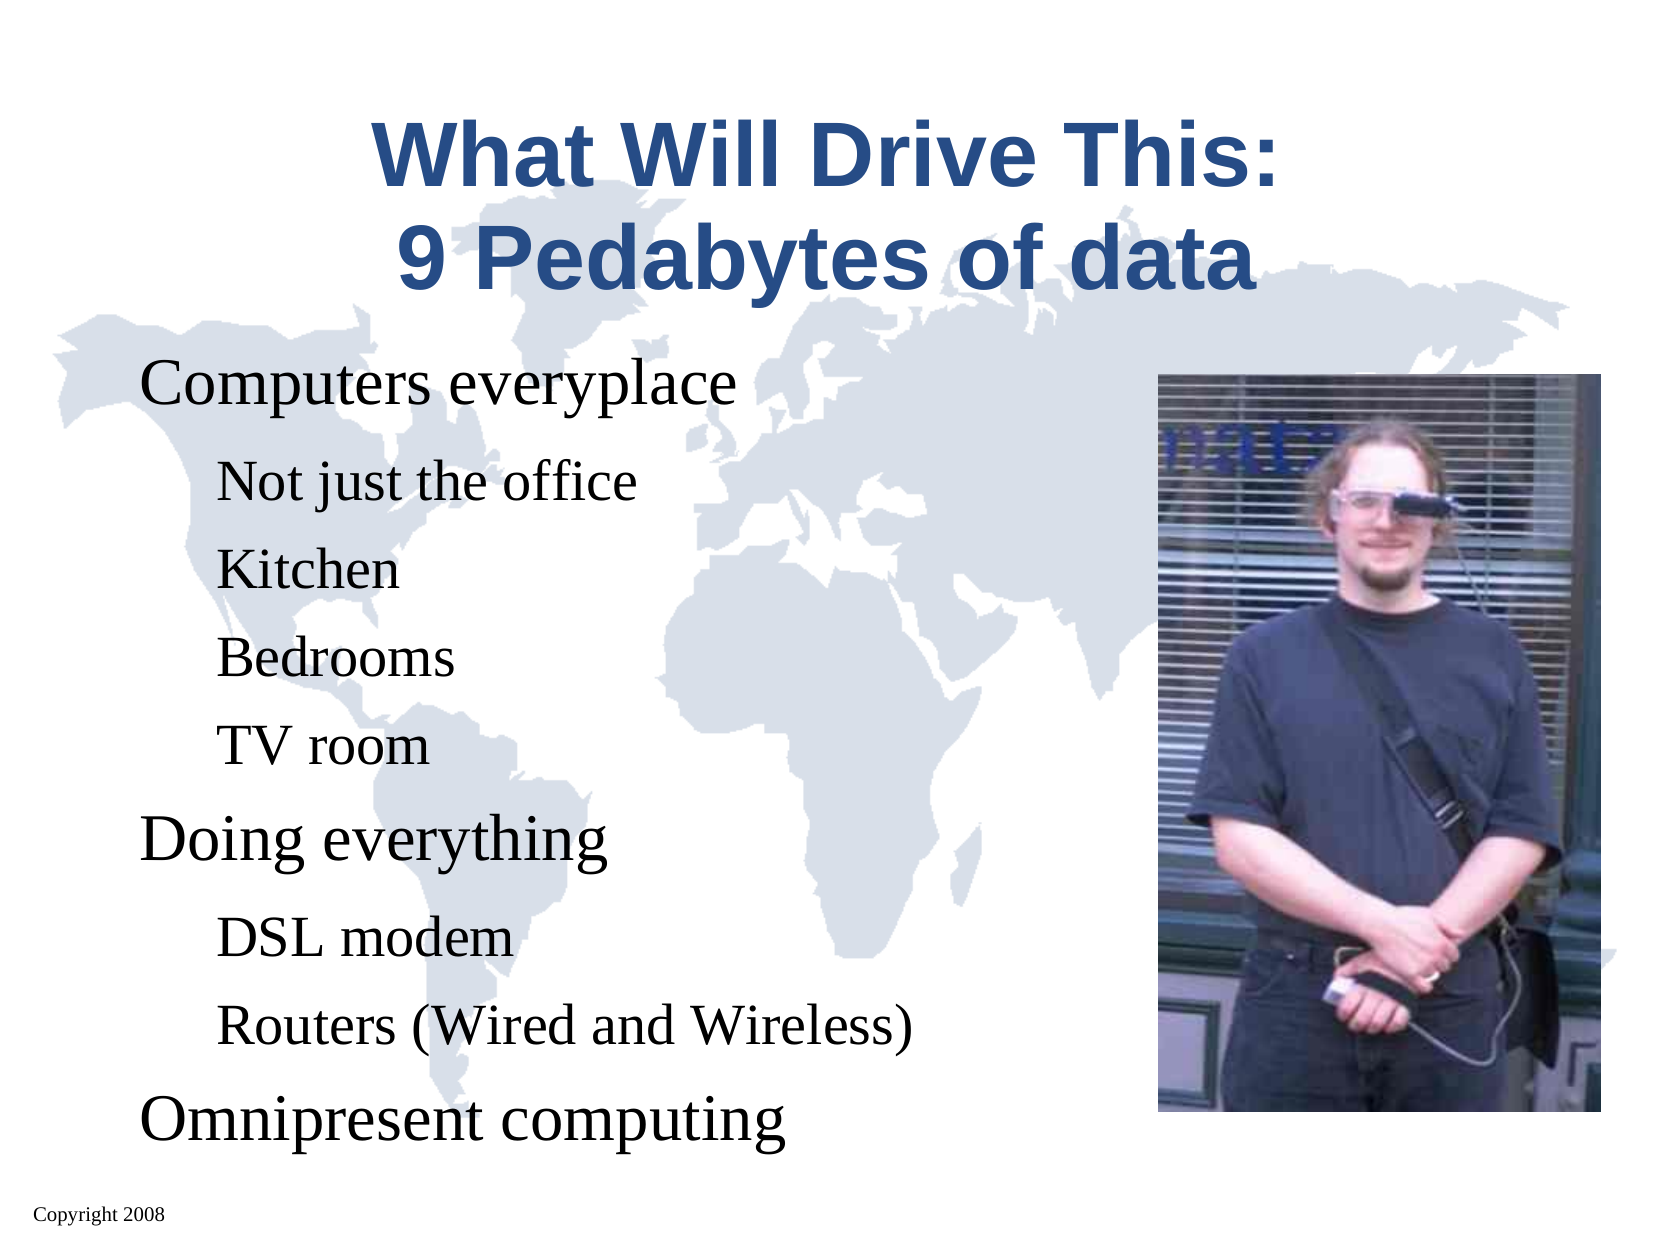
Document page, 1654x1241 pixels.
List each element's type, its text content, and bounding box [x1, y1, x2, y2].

list Computers everyplace Not just the office Kitchen Bedrooms TV room Doing everything DSL modem Routers (Wired and Wireless) Omnipresent computing [121, 344, 1132, 1186]
title What Will Drive This: 9 Pedabytes of data [121, 99, 1534, 314]
picture [28, 99, 1645, 1154]
